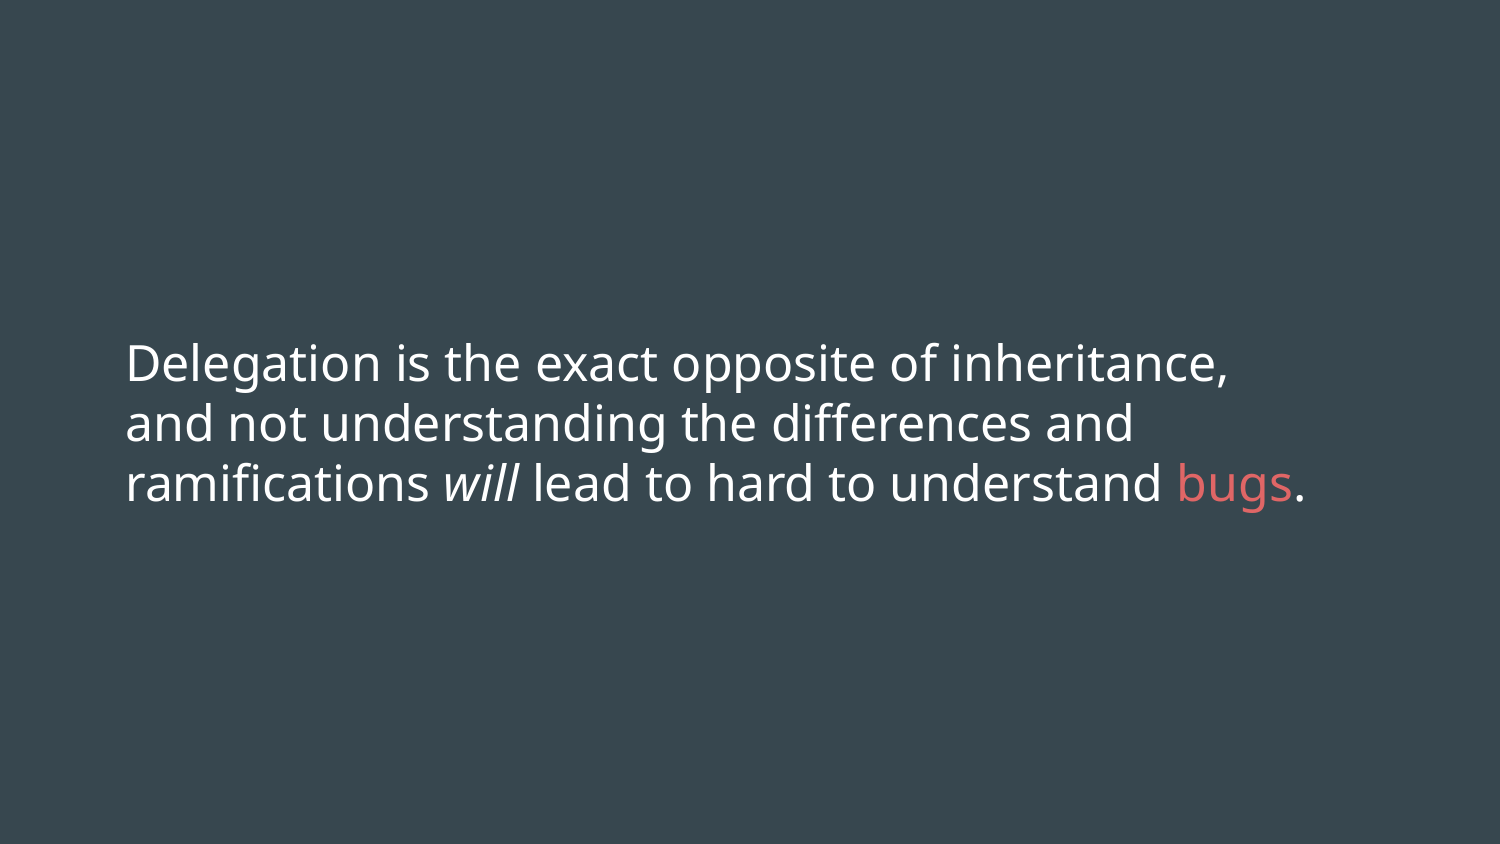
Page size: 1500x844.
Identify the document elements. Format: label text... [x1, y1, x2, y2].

title Delegation is the exact opposite of inheritance, and not understanding the differences and ramifications will lead to hard to understand bugs. [110, 351, 1399, 493]
